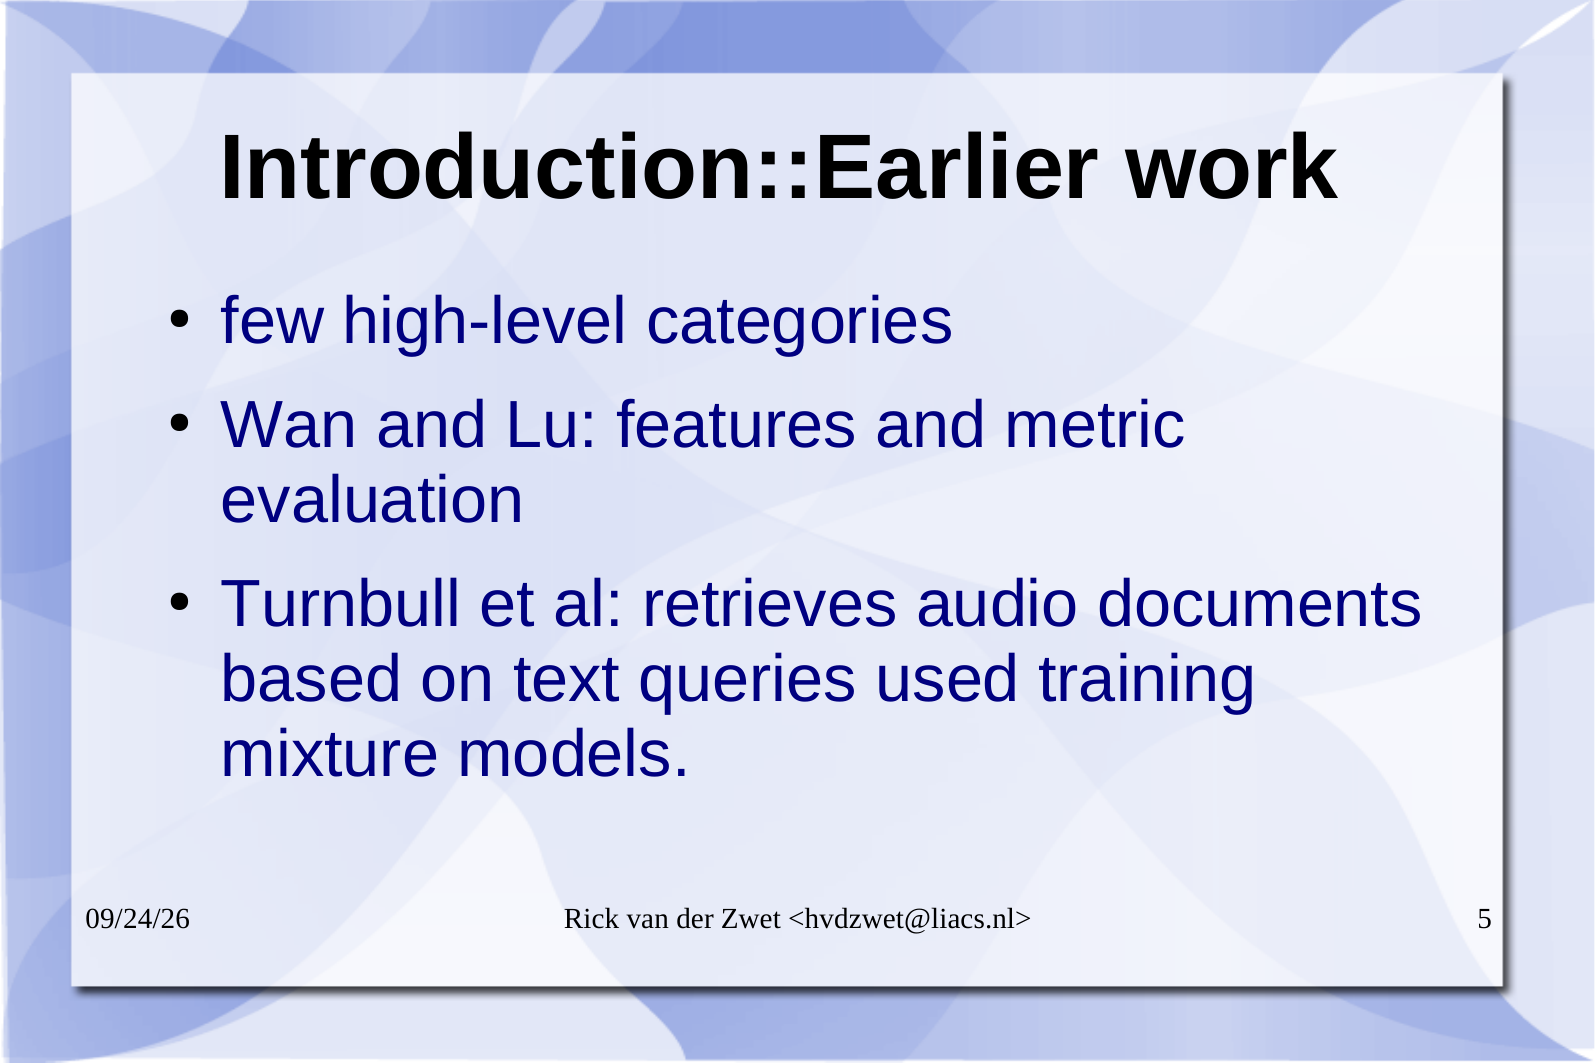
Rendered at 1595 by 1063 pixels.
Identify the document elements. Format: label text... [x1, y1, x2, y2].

list few high-level categories Wan and Lu: features and metric evaluation Turnbull et al: retrieves audio documents based on text queries used training mixture models. [150, 282, 1460, 863]
title Introduction::Earlier work [79, 77, 1481, 256]
picture [0, 0, 1595, 1063]
